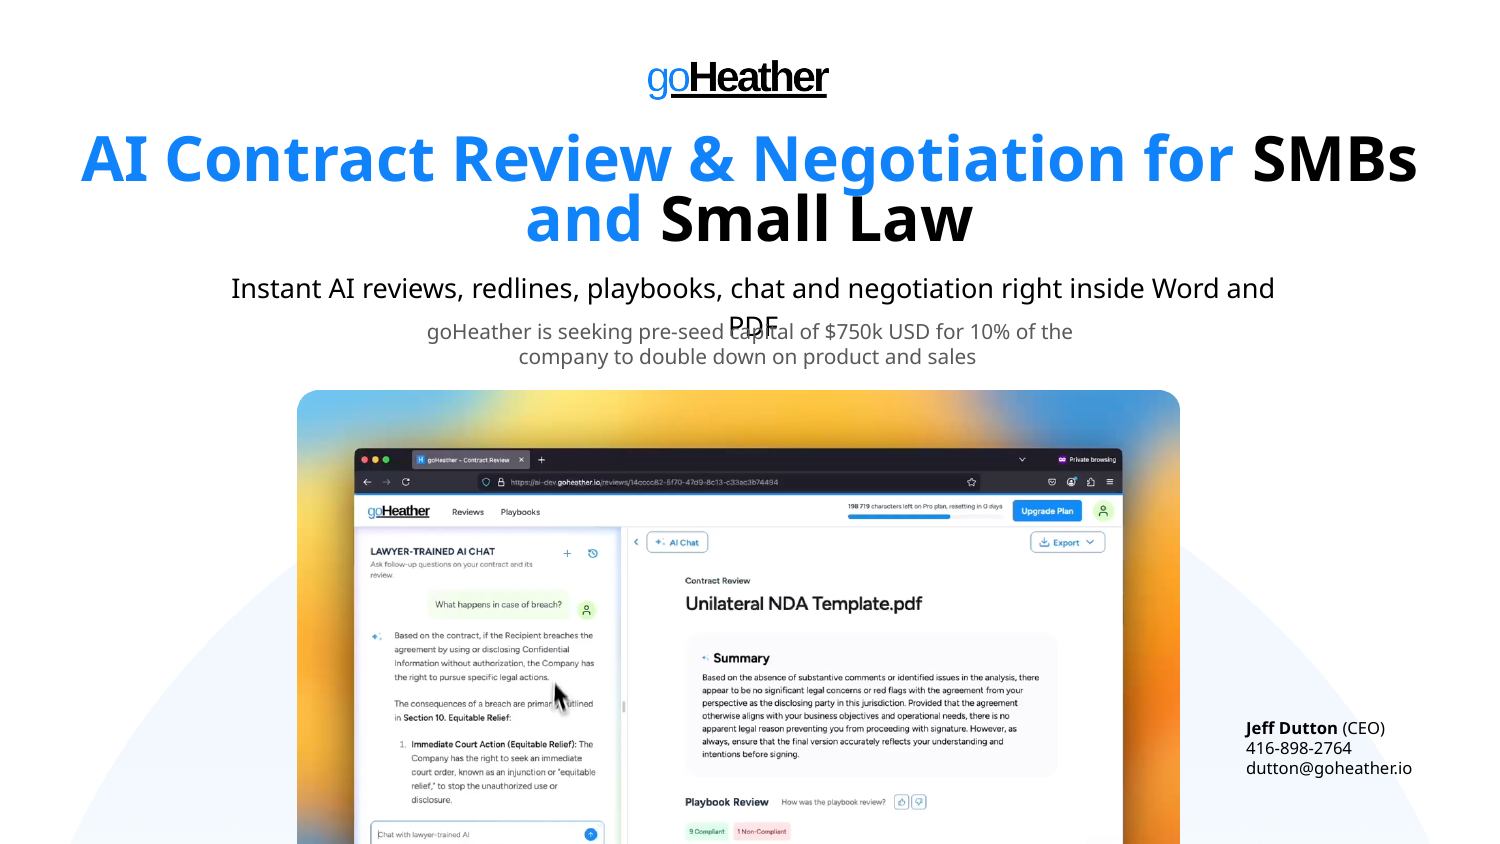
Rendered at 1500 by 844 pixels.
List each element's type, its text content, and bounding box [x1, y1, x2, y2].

text_box goHeather is seeking pre-seed capital of $750k USD for 10% of the company to double down on product and sales [397, 303, 1103, 384]
title Instant AI reviews, redlines, playbooks, chat and negotiation right inside Word and PDF [201, 251, 1305, 372]
title AI Contract Review & Negotiation for SMBs and Small Law [0, 118, 1500, 304]
picture [0, 390, 1500, 844]
text_box Jeff Dutton (CEO) 416-898-2764 dutton@goheather.io [1231, 702, 1437, 793]
picture [648, 60, 829, 100]
